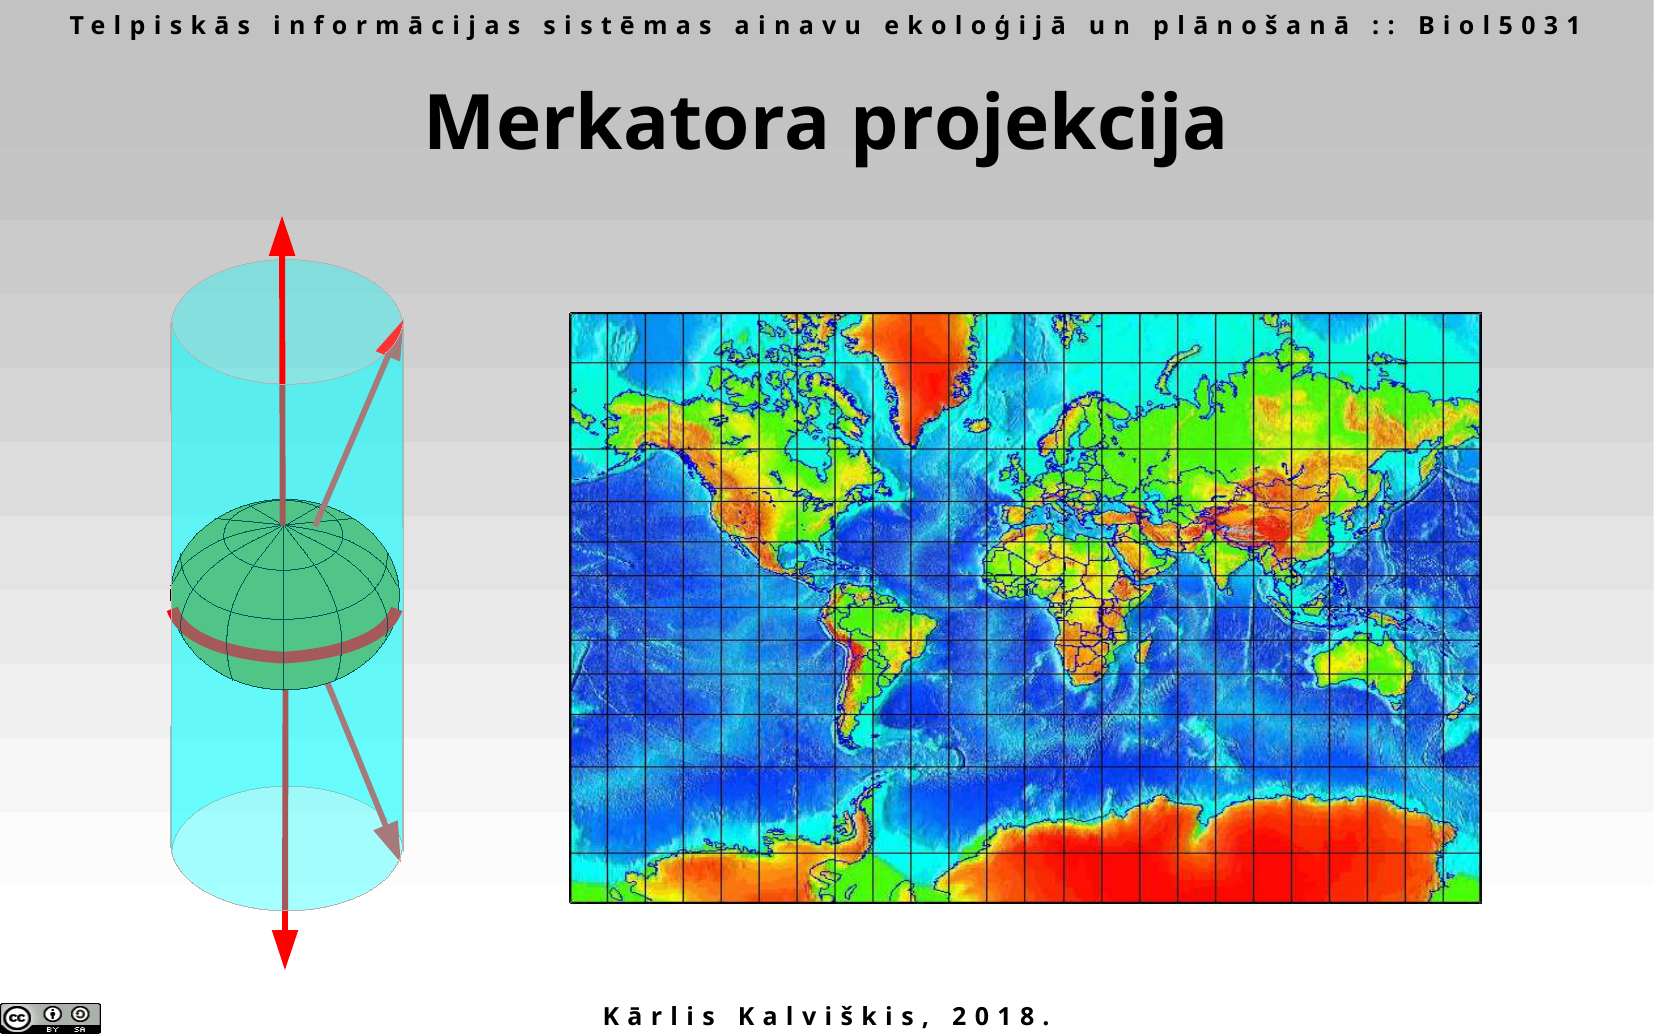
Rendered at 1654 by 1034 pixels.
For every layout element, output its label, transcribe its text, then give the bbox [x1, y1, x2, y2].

picture [0, 240, 1654, 1034]
text_box [170, 259, 404, 911]
title Merkatora projekcija [0, 1, 1654, 240]
